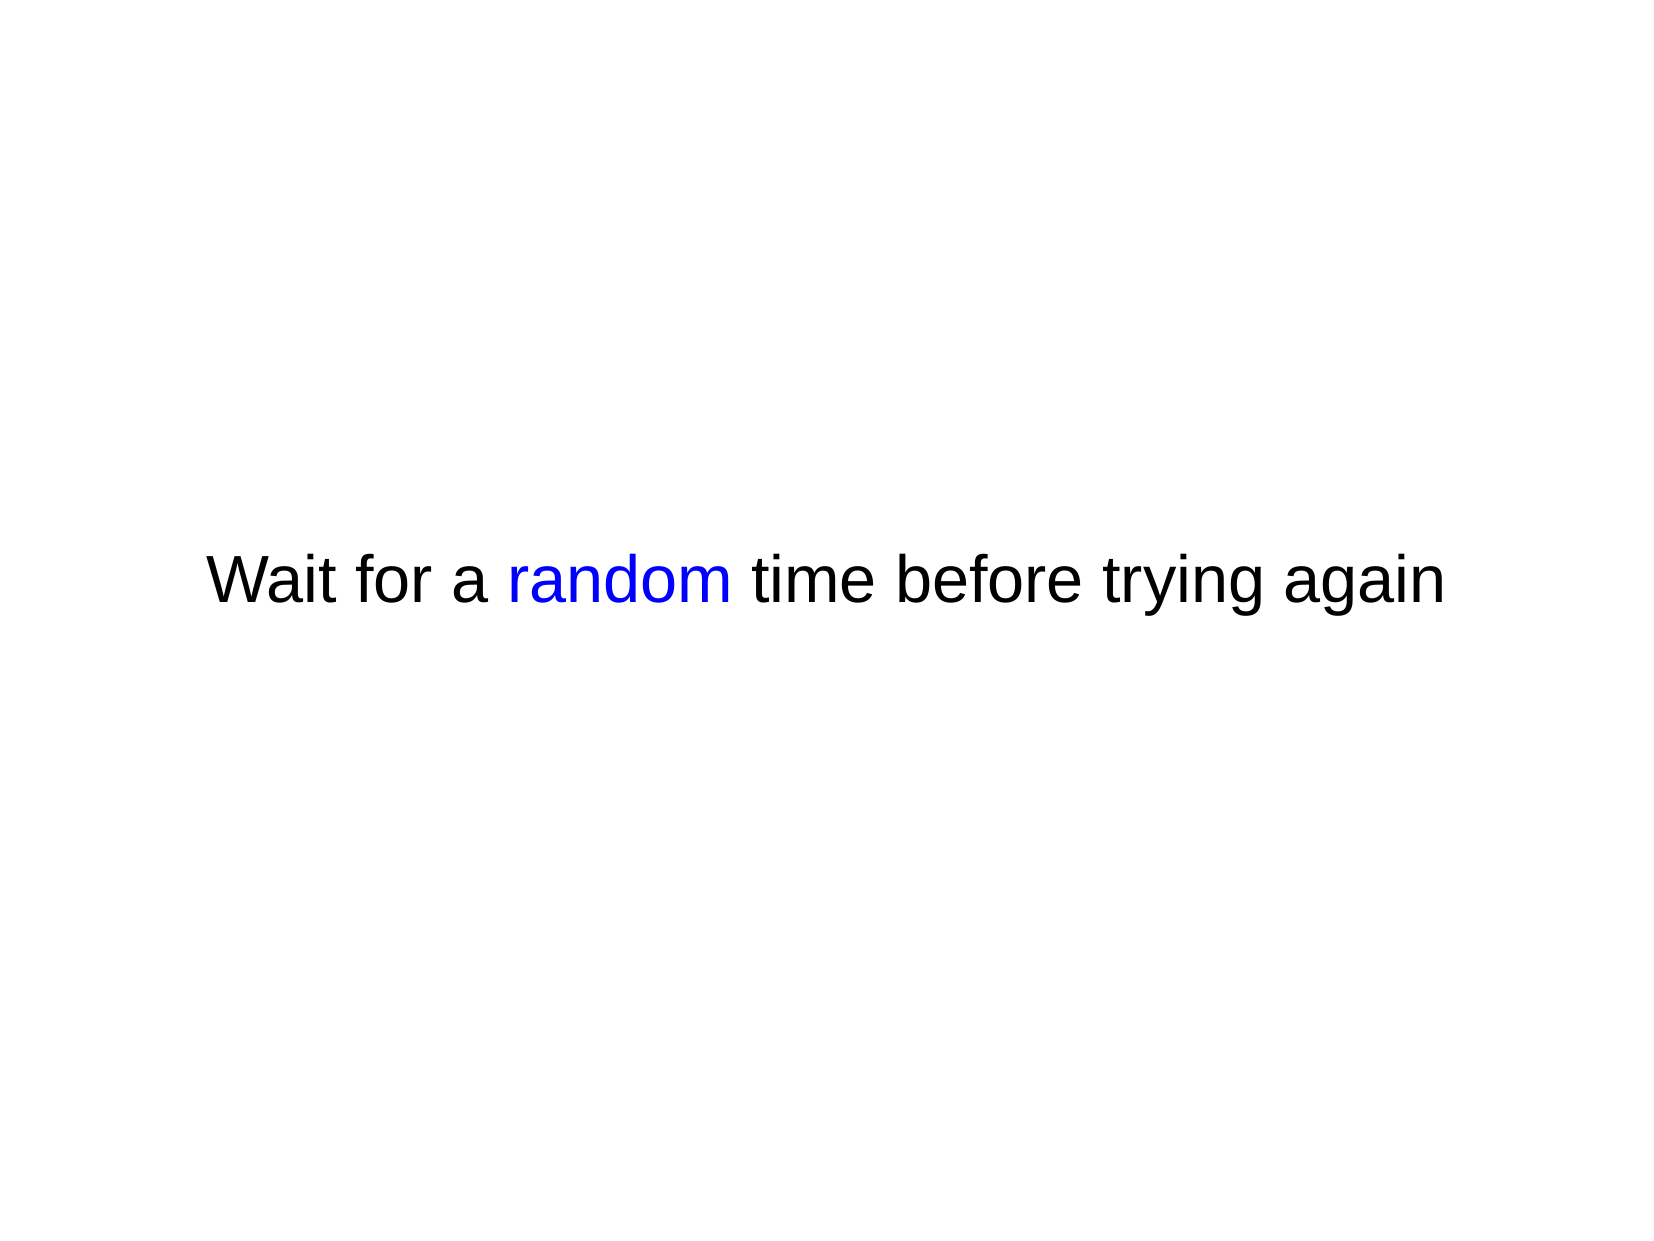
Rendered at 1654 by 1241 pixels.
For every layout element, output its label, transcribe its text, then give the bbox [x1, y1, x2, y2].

subtitle Wait for a random time before trying again [82, 56, 1571, 1102]
